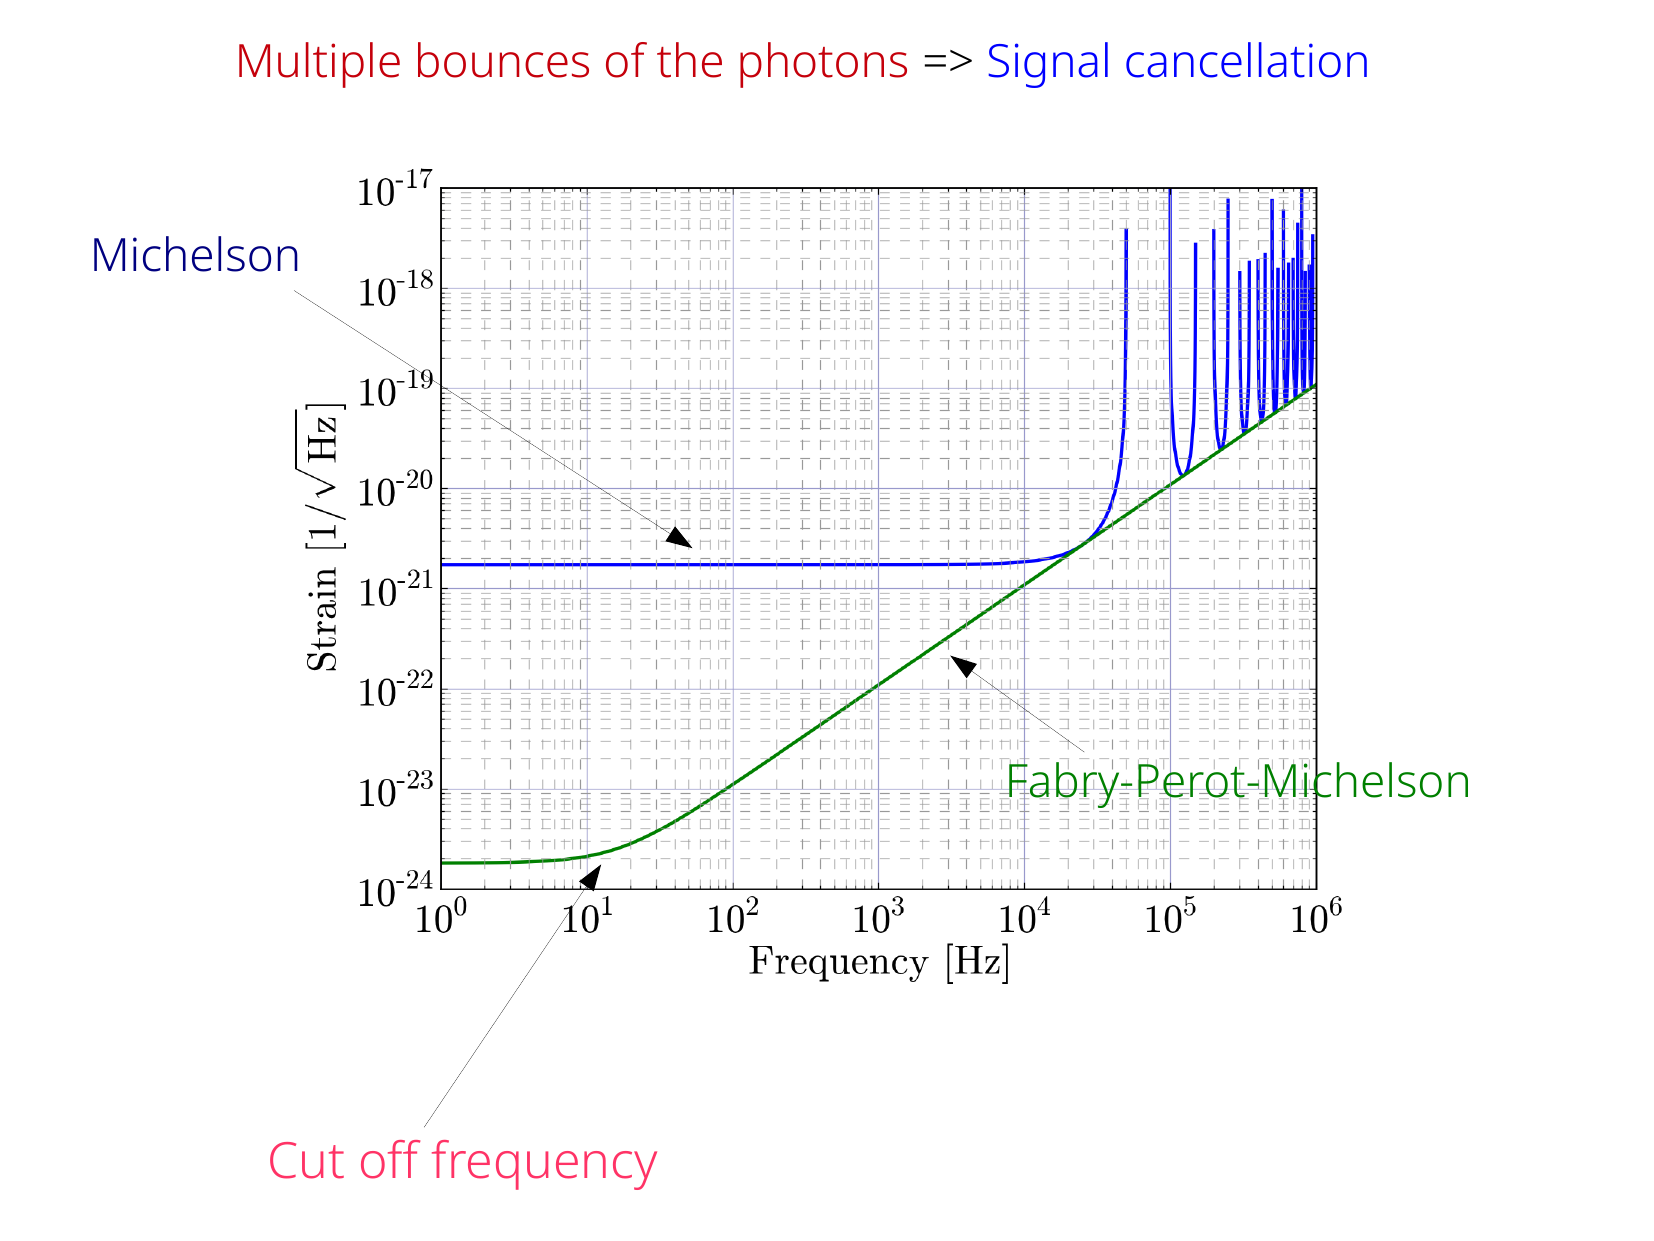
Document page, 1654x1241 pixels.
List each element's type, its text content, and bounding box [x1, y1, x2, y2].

picture [276, 157, 1353, 996]
text_box Multiple bounces of the photons => Signal cancellation [219, 21, 1498, 106]
text_box Cut off frequency [252, 1118, 731, 1208]
text_box Fabry-Perot-Michelson [990, 741, 1536, 826]
text_box Michelson [75, 215, 334, 299]
